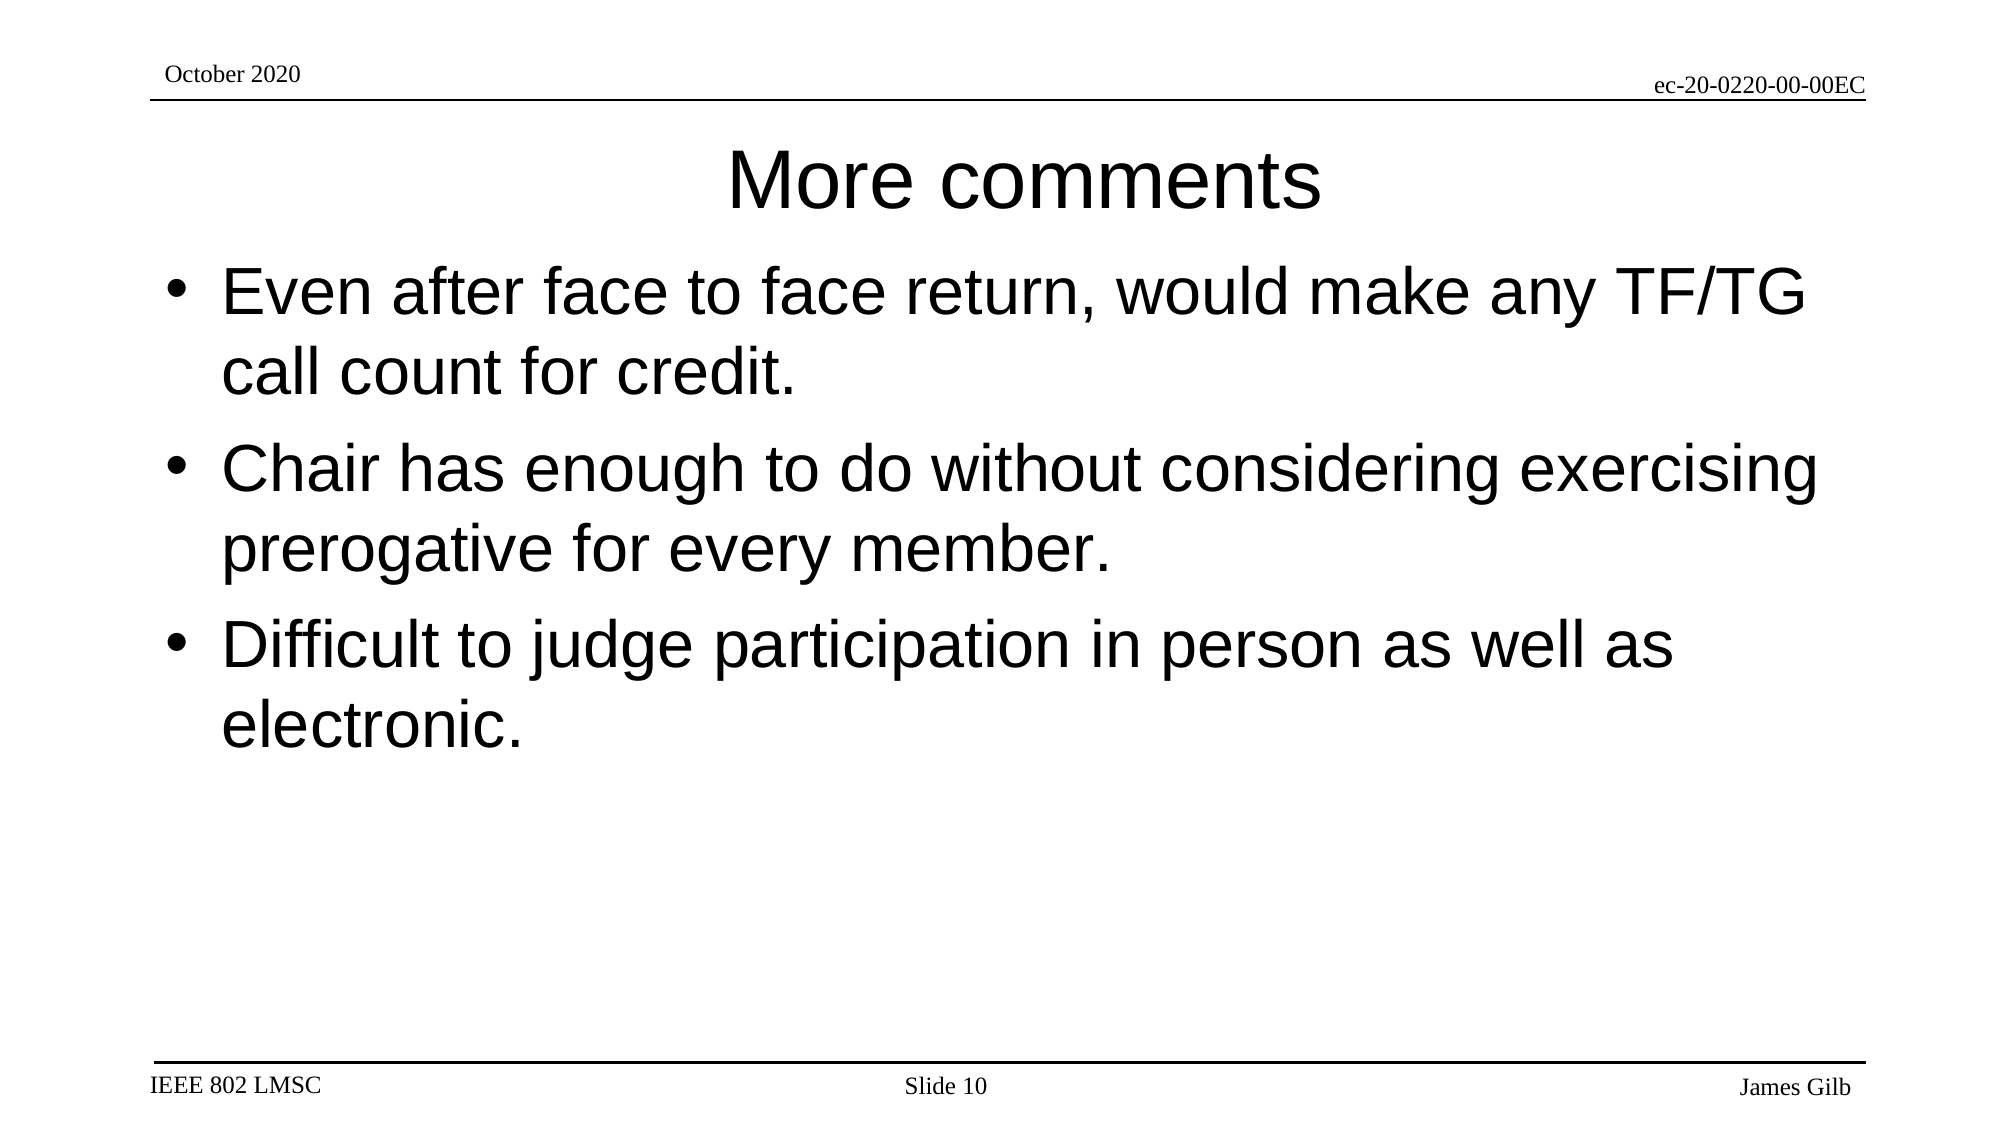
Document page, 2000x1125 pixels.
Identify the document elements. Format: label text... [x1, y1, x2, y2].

list Even after face to face return, would make any TF/TG call count for credit. Chair has enough to do without considering exercising prerogative for every member. Difficult to judge participation in person as well as electronic. [149, 239, 1900, 1051]
title More comments [149, 112, 1900, 238]
